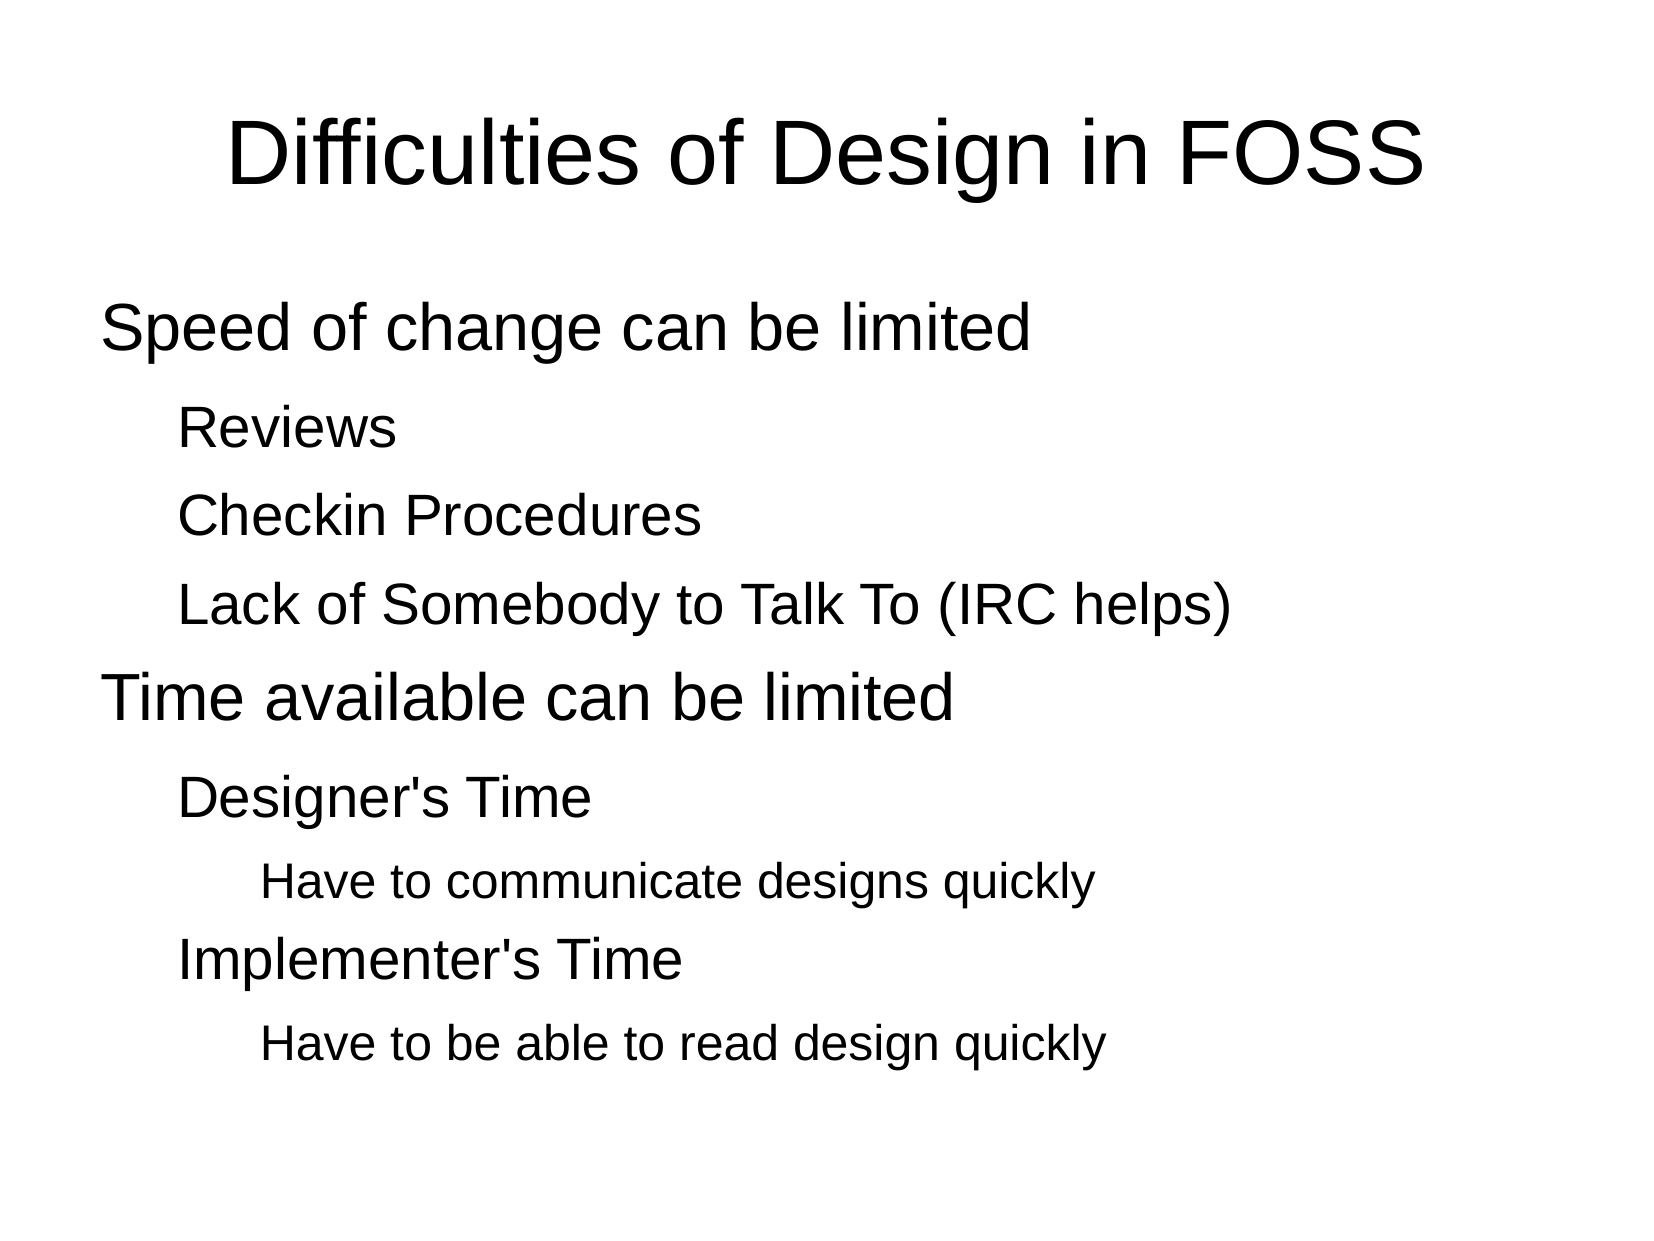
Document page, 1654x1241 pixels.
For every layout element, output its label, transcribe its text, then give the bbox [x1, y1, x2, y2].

list Speed of change can be limited Reviews Checkin Procedures Lack of Somebody to Talk To (IRC helps) Time available can be limited Designer's Time Have to communicate designs quickly Implementer's Time Have to be able to read design quickly [82, 290, 1571, 1094]
title Difficulties of Design in FOSS [82, 49, 1571, 257]
